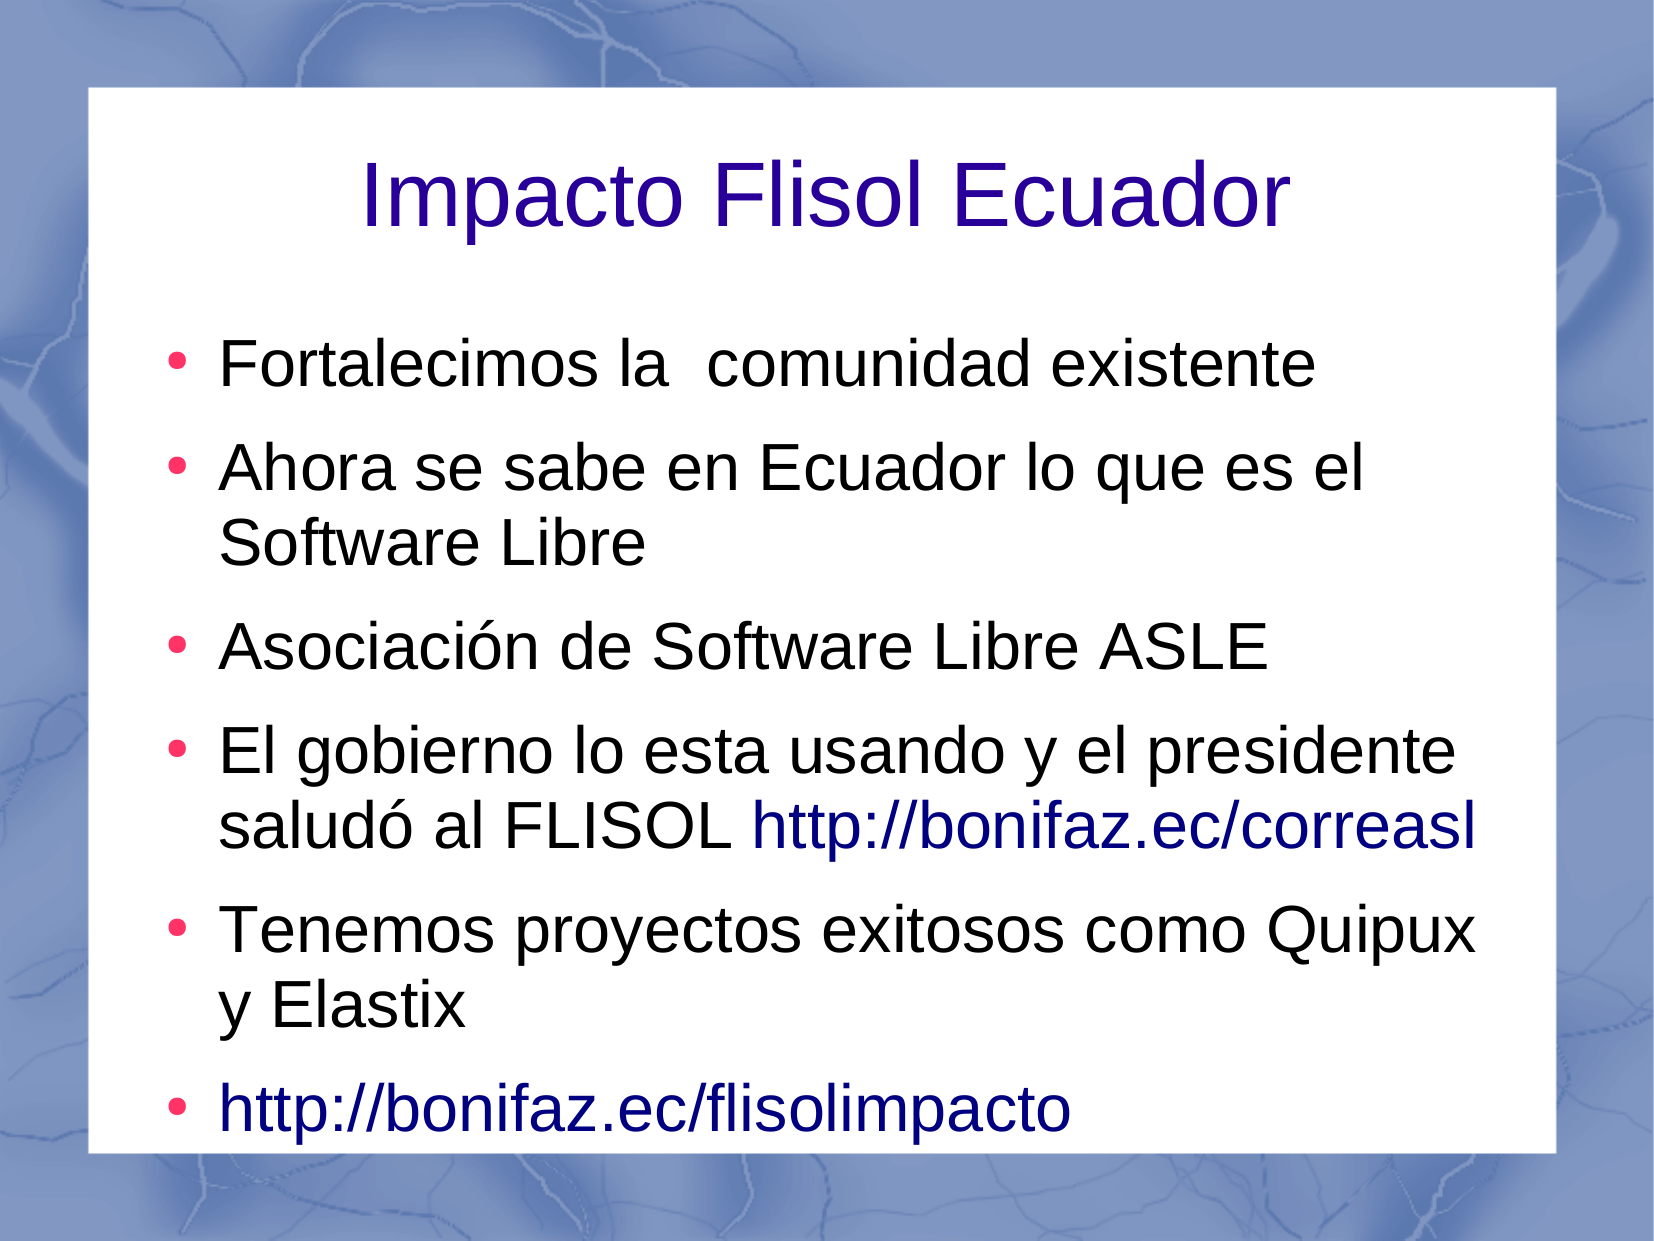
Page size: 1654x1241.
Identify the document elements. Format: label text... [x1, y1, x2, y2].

picture [0, 0, 1654, 1241]
title Impacto Flisol Ecuador [118, 90, 1536, 298]
list Fortalecimos la comunidad existente Ahora se sabe en Ecuador lo que es el Software Libre Asociación de Software Libre ASLE El gobierno lo esta usando y el presidente saludó al FLISOL http://bonifaz.ec/correasl Tenemos proyectos exitosos como Quipux y Elastix http://bonifaz.ec/flisolimpacto [147, 325, 1506, 1147]
